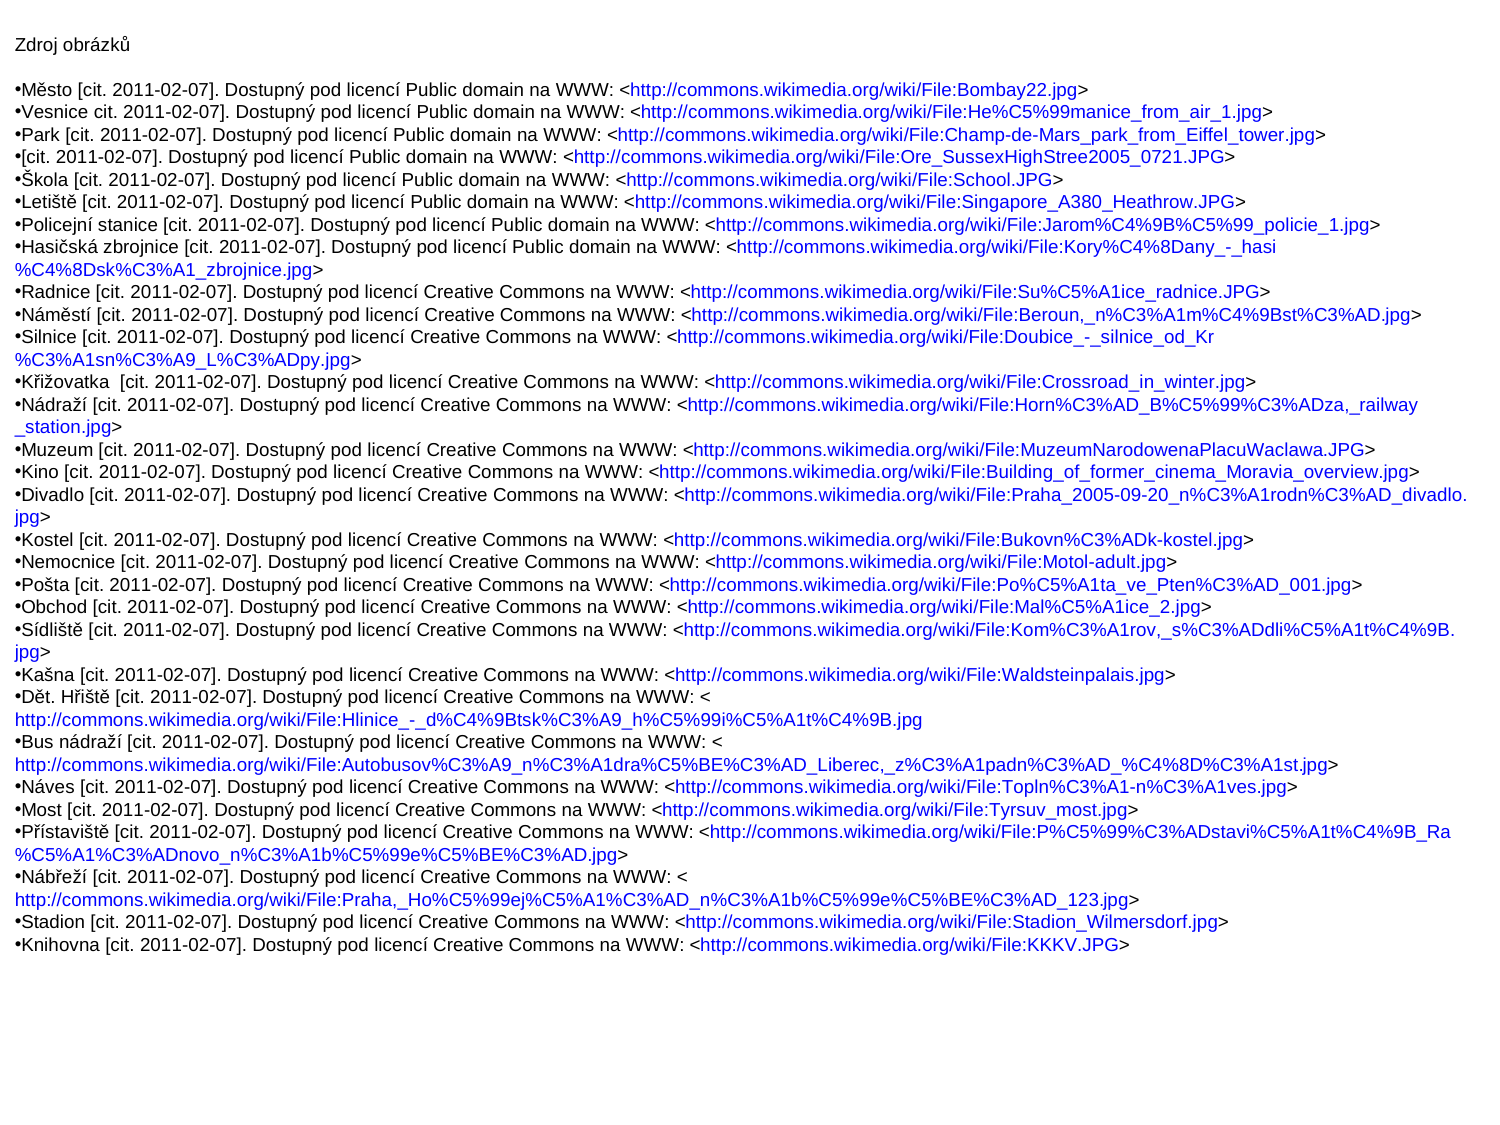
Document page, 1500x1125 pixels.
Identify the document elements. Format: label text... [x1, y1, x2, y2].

text_box Zdroj obrázků Město [cit. 2011-02-07]. Dostupný pod licencí Public domain na WWW: <http://commons.wikimedia.org/wiki/File:Bombay22.jpg> Vesnice cit. 2011-02-07]. Dostupný pod licencí Public domain na WWW: <http://commons.wikimedia.org/wiki/File:He%C5%99manice_from_air_1.jpg> Park [cit. 2011-02-07]. Dostupný pod licencí Public domain na WWW: <http://commons.wikimedia.org/wiki/File:Champ-de-Mars_park_from_Eiffel_tower.jpg> [cit. 2011-02-07]. Dostupný pod licencí Public domain na WWW: <http://commons.wikimedia.org/wiki/File:Ore_SussexHighStree2005_0721.JPG> Škola [cit. 2011-02-07]. Dostupný pod licencí Public domain na WWW: <http://commons.wikimedia.org/wiki/File:School.JPG> Letiště [cit. 2011-02-07]. Dostupný pod licencí Public domain na WWW: <http://commons.wikimedia.org/wiki/File:Singapore_A380_Heathrow.JPG> Policejní stanice [cit. 2011-02-07]. Dostupný pod licencí Public domain na WWW: <http://commons.wikimedia.org/wiki/File:Jarom%C4%9B%C5%99_policie_1.jpg> Hasičská zbrojnice [cit. 2011-02-07]. Dostupný pod licencí Public domain na WWW: <http://commons.wikimedia.org/wiki/File:Kory%C4%8Dany_-_hasi%C4%8Dsk%C3%A1_zbrojnice.jpg> Radnice [cit. 2011-02-07]. Dostupný pod licencí Creative Commons na WWW: <http://commons.wikimedia.org/wiki/File:Su%C5%A1ice_radnice.JPG> Náměstí [cit. 2011-02-07]. Dostupný pod licencí Creative Commons na WWW: <http://commons.wikimedia.org/wiki/File:Beroun,_n%C3%A1m%C4%9Bst%C3%AD.jpg> Silnice [cit. 2011-02-07]. Dostupný pod licencí Creative Commons na WWW: <http://commons.wikimedia.org/wiki/File:Doubice_-_silnice_od_Kr%C3%A1sn%C3%A9_L%C3%ADpy.jpg> Křižovatka [cit. 2011-02-07]. Dostupný pod licencí Creative Commons na WWW: <http://commons.wikimedia.org/wiki/File:Crossroad_in_winter.jpg> Nádraží [cit. 2011-02-07]. Dostupný pod licencí Creative Commons na WWW: <http://commons.wikimedia.org/wiki/File:Horn%C3%AD_B%C5%99%C3%ADza,_railway_station.jpg> Muzeum [cit. 2011-02-07]. Dostupný pod licencí Creative Commons na WWW: <http://commons.wikimedia.org/wiki/File:MuzeumNarodowenaPlacuWaclawa.JPG> Kino [cit. 2011-02-07]. Dostupný pod licencí Creative Commons na WWW: <http://commons.wikimedia.org/wiki/File:Building_of_former_cinema_Moravia_overview.jpg> Divadlo [cit. 2011-02-07]. Dostupný pod licencí Creative Commons na WWW: <http://commons.wikimedia.org/wiki/File:Praha_2005-09-20_n%C3%A1rodn%C3%AD_divadlo.jpg> Kostel [cit. 2011-02-07]. Dostupný pod licencí Creative Commons na WWW: <http://commons.wikimedia.org/wiki/File:Bukovn%C3%ADk-kostel.jpg> Nemocnice [cit. 2011-02-07]. Dostupný pod licencí Creative Commons na WWW: <http://commons.wikimedia.org/wiki/File:Motol-adult.jpg> Pošta [cit. 2011-02-07]. Dostupný pod licencí Creative Commons na WWW: <http://commons.wikimedia.org/wiki/File:Po%C5%A1ta_ve_Pten%C3%AD_001.jpg> Obchod [cit. 2011-02-07]. Dostupný pod licencí Creative Commons na WWW: <http://commons.wikimedia.org/wiki/File:Mal%C5%A1ice_2.jpg> Sídliště [cit. 2011-02-07]. Dostupný pod licencí Creative Commons na WWW: <http://commons.wikimedia.org/wiki/File:Kom%C3%A1rov,_s%C3%ADdli%C5%A1t%C4%9B.jpg> Kašna [cit. 2011-02-07]. Dostupný pod licencí Creative Commons na WWW: <http://commons.wikimedia.org/wiki/File:Waldsteinpalais.jpg> Dět. Hřiště [cit. 2011-02-07]. Dostupný pod licencí Creative Commons na WWW: <http://commons.wikimedia.org/wiki/File:Hlinice_-_d%C4%9Btsk%C3%A9_h%C5%99i%C5%A1t%C4%9B.jpg Bus nádraží [cit. 2011-02-07]. Dostupný pod licencí Creative Commons na WWW: <http://commons.wikimedia.org/wiki/File:Autobusov%C3%A9_n%C3%A1dra%C5%BE%C3%AD_Liberec,_z%C3%A1padn%C3%AD_%C4%8D%C3%A1st.jpg> Náves [cit. 2011-02-07]. Dostupný pod licencí Creative Commons na WWW: <http://commons.wikimedia.org/wiki/File:Topln%C3%A1-n%C3%A1ves.jpg> Most [cit. 2011-02-07]. Dostupný pod licencí Creative Commons na WWW: <http://commons.wikimedia.org/wiki/File:Tyrsuv_most.jpg> Přístaviště [cit. 2011-02-07]. Dostupný pod licencí Creative Commons na WWW: <http://commons.wikimedia.org/wiki/File:P%C5%99%C3%ADstavi%C5%A1t%C4%9B_Ra%C5%A1%C3%ADnovo_n%C3%A1b%C5%99e%C5%BE%C3%AD.jpg> Nábřeží [cit. 2011-02-07]. Dostupný pod licencí Creative Commons na WWW: <http://commons.wikimedia.org/wiki/File:Praha,_Ho%C5%99ej%C5%A1%C3%AD_n%C3%A1b%C5%99e%C5%BE%C3%AD_123.jpg> Stadion [cit. 2011-02-07]. Dostupný pod licencí Creative Commons na WWW: <http://commons.wikimedia.org/wiki/File:Stadion_Wilmersdorf.jpg> Knihovna [cit. 2011-02-07]. Dostupný pod licencí Creative Commons na WWW: <http://commons.wikimedia.org/wiki/File:KKKV.JPG> [0, 24, 1483, 986]
